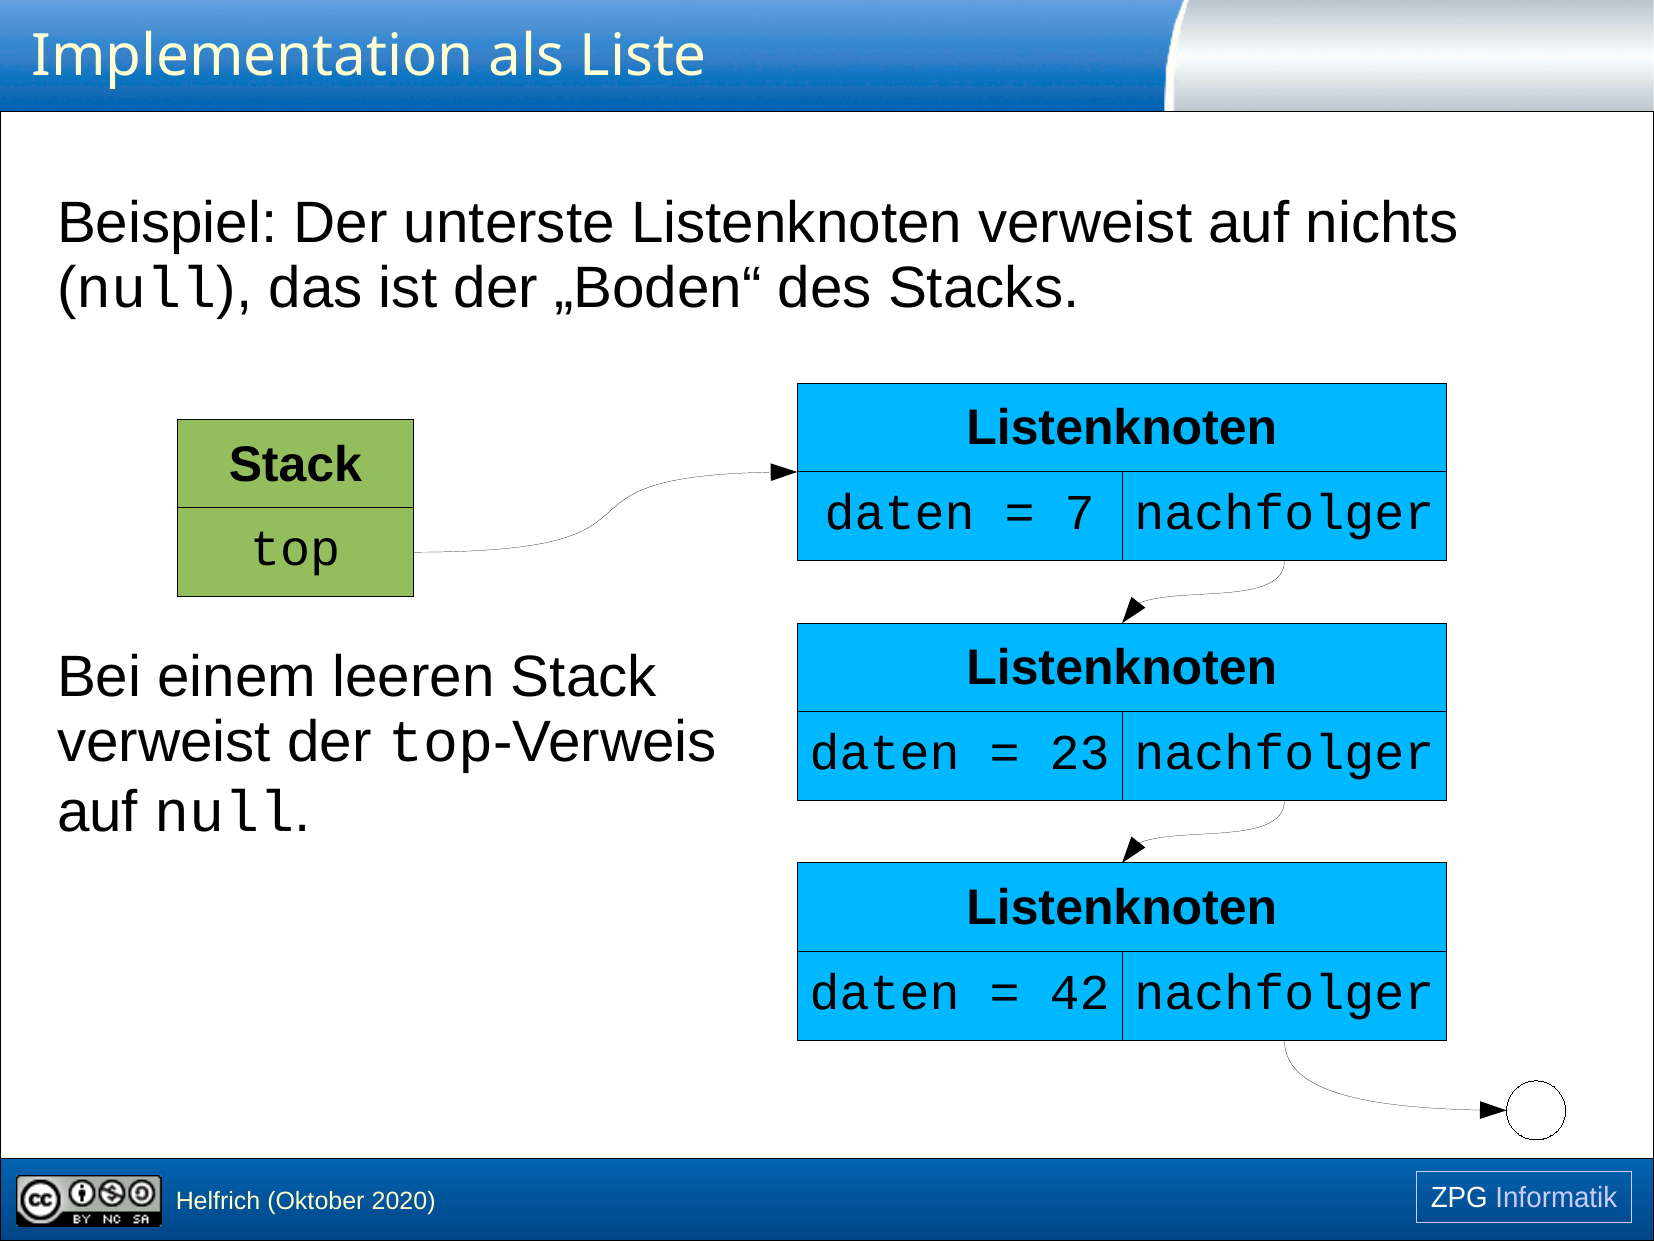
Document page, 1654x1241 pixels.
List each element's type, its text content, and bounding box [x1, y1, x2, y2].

text_box daten = 7 [797, 472, 1122, 561]
text_box nachfolger [1122, 952, 1447, 1041]
text_box top [177, 508, 414, 597]
picture [0, 0, 1654, 111]
picture [16, 1175, 162, 1227]
title Implementation als Liste [31, 14, 1151, 92]
text_box [1506, 1080, 1566, 1140]
text_box Listenknoten [797, 862, 1447, 952]
text_box daten = 23 [797, 712, 1122, 801]
text_box Listenknoten [797, 383, 1447, 472]
text_box Stack [177, 419, 414, 508]
list Beispiel: Der unterste Listenknoten verweist auf nichts (null), das ist der „Boden“ des Stacks. Bei einem leeren Stack verweist der top-Verweis auf null. [57, 189, 1605, 909]
text_box nachfolger [1122, 472, 1447, 561]
text_box nachfolger [1122, 712, 1447, 801]
text_box Listenknoten [797, 623, 1447, 712]
text_box daten = 42 [797, 952, 1122, 1041]
